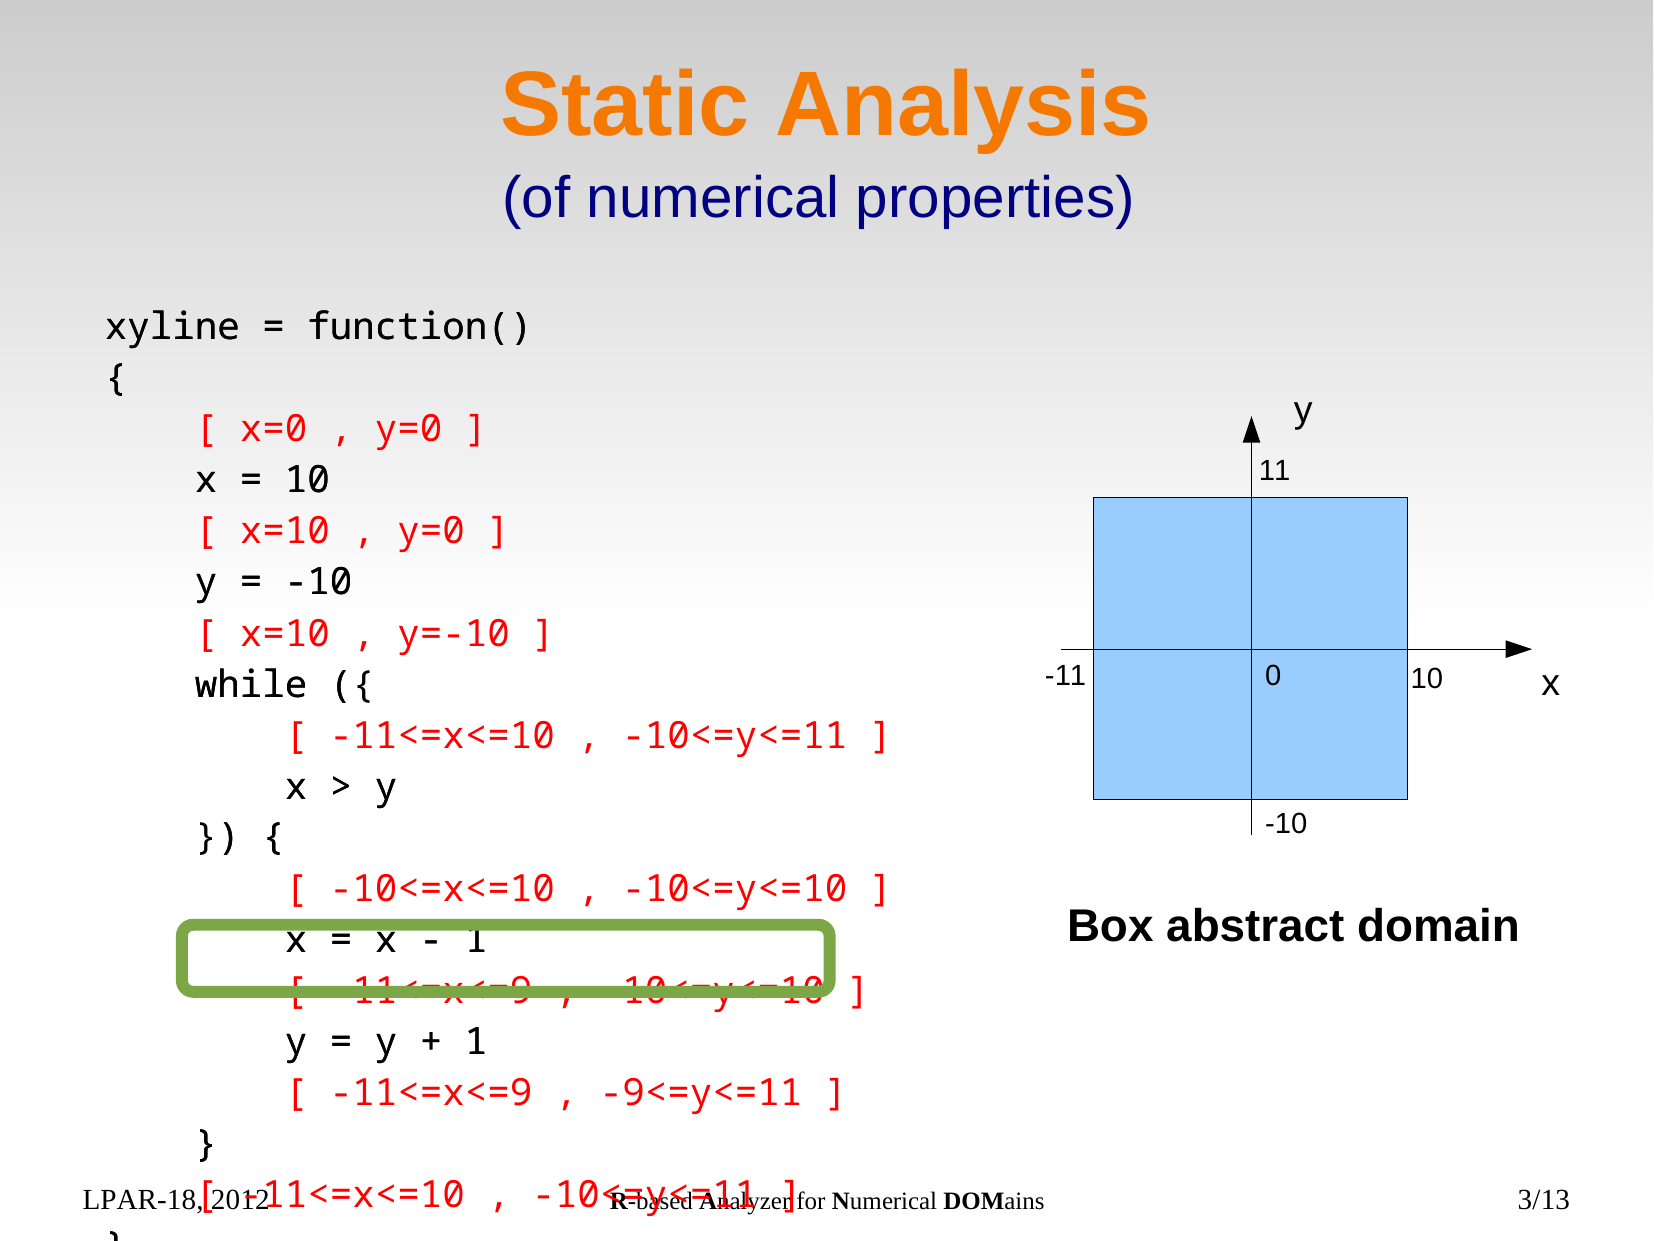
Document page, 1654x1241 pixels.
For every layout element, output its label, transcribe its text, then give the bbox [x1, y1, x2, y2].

text_box -10 [1250, 799, 1323, 848]
text_box 10 [1395, 654, 1458, 703]
text_box xyline = function() { x = 10 y = -10 while ( x > y ) { x = x - 1 y = y + 1 } } [90, 292, 991, 1020]
text_box [1252, 497, 1408, 649]
title Static Analysis [82, 49, 1571, 158]
text_box 11 [1244, 446, 1307, 495]
text_box Box abstract domain [1050, 892, 1538, 959]
text_box -11 [1030, 651, 1103, 700]
text_box 0 [1250, 651, 1297, 700]
text_box x [1526, 654, 1576, 712]
text_box [1252, 650, 1408, 800]
text_box y [1279, 380, 1328, 438]
text_box [1093, 650, 1251, 800]
text_box [1093, 497, 1251, 649]
text_box (of numerical properties) [406, 157, 1232, 238]
